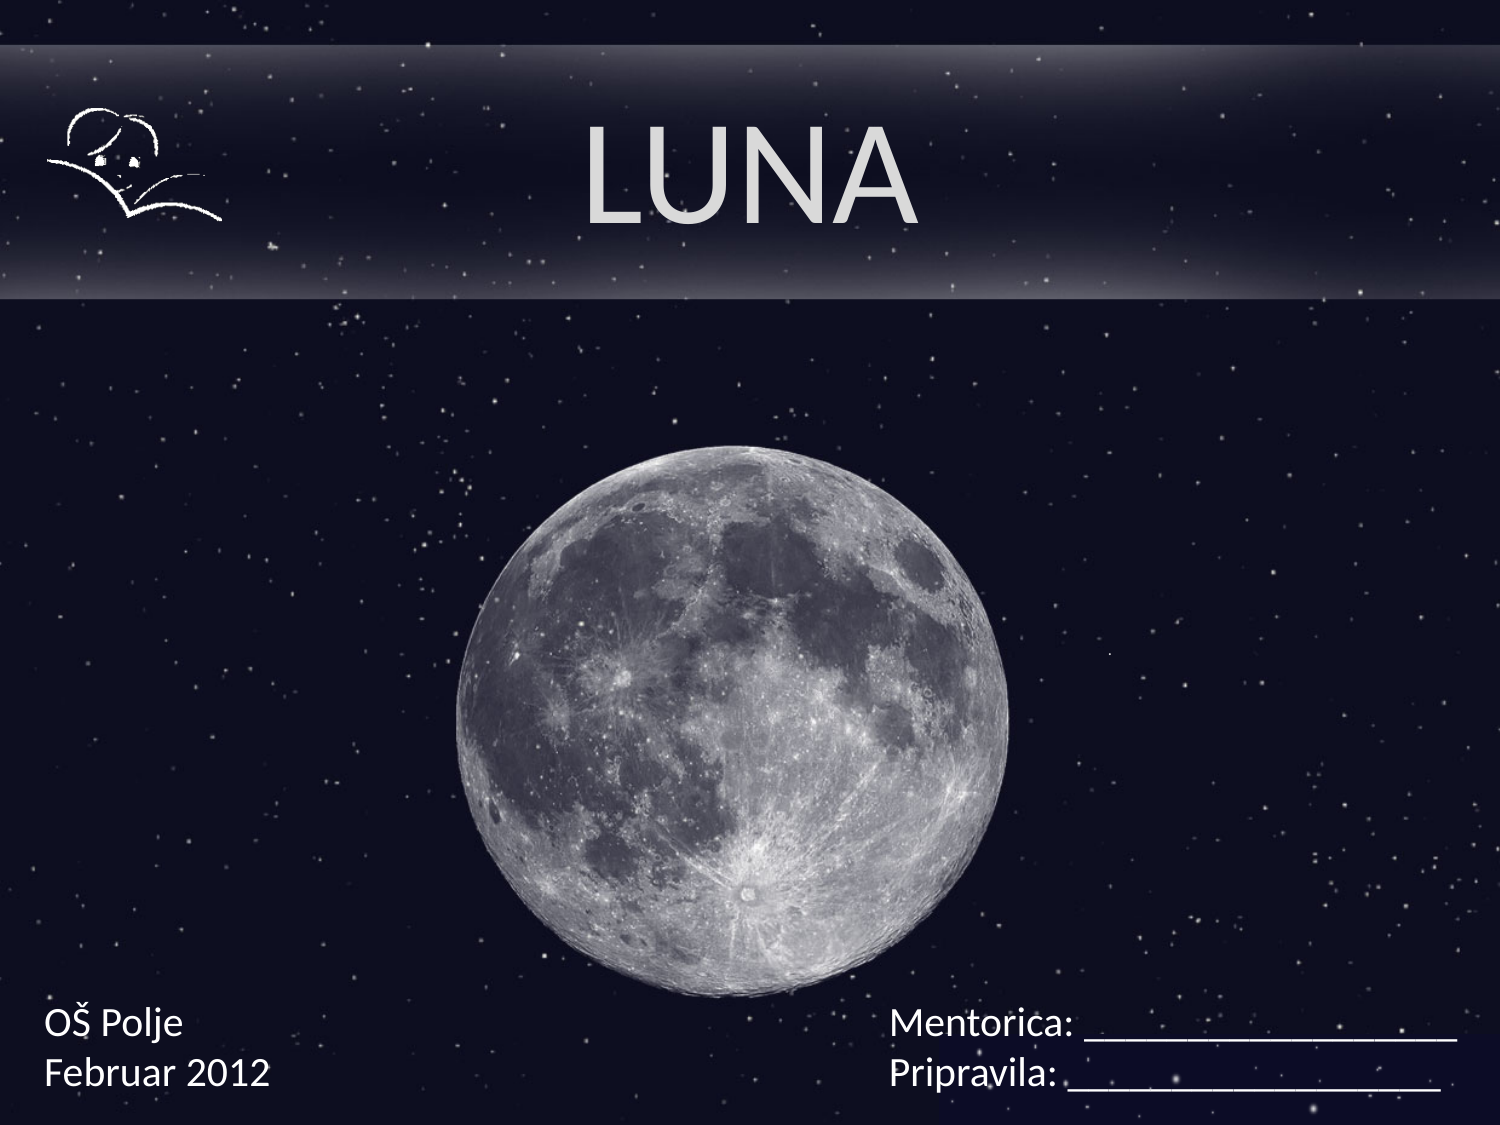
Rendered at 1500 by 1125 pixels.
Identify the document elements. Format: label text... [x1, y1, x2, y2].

title . [750, 574, 1471, 724]
text_box Mentorica: __________________ Pripravila: __________________ [873, 987, 1500, 1125]
text_box LUNA [0, 66, 1500, 262]
picture [29, 90, 237, 232]
picture [0, 262, 1500, 1125]
text_box OŠ Polje Februar 2012 [29, 987, 550, 1125]
picture [0, 0, 1500, 66]
